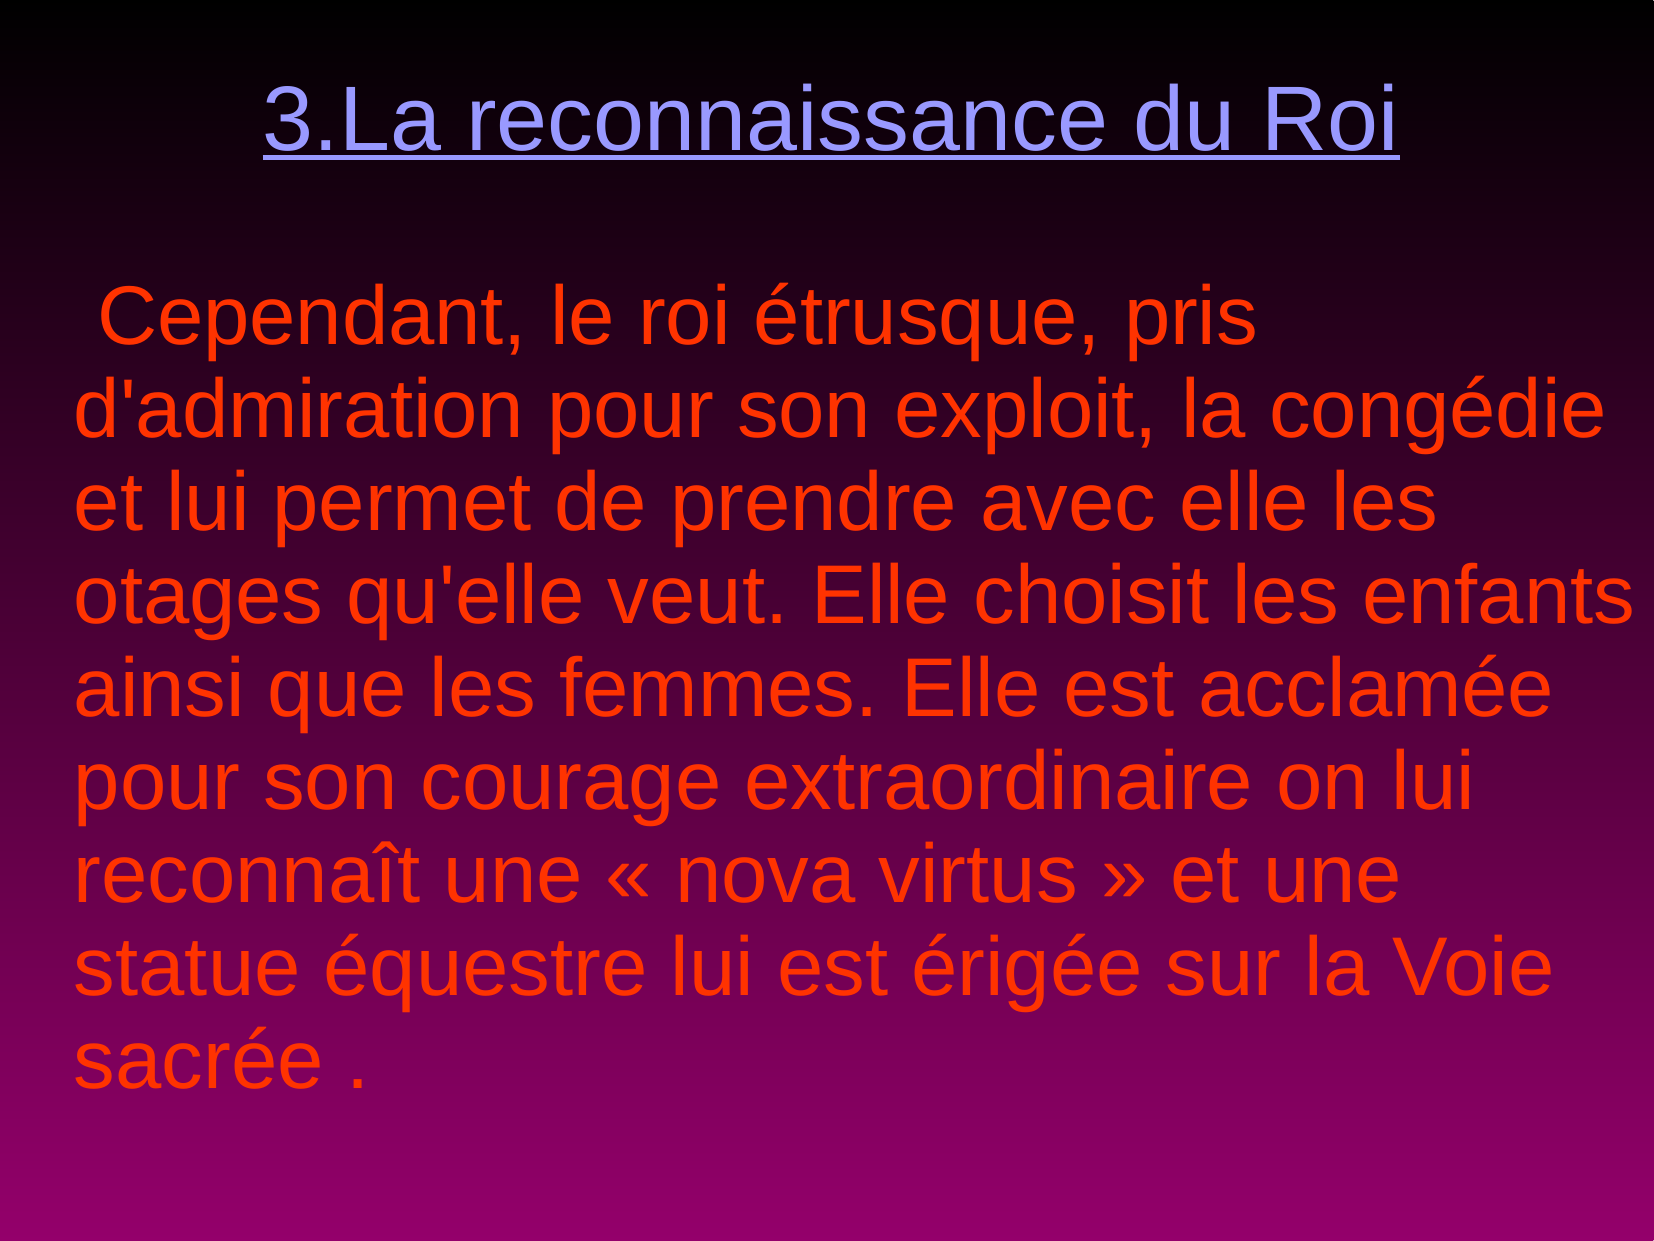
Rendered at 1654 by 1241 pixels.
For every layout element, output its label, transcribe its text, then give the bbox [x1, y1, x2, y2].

text_box 3.La reconnaissance du Roi [248, 59, 1453, 178]
text_box Cependant, le roi étrusque, pris d'admiration pour son exploit, la congédie et lui permet de prendre avec elle les otages qu'elle veut. Elle choisit les enfants ainsi que les femmes. Elle est acclamée pour son courage extraordinaire on lui reconnaît une « nova virtus » et une statue équestre lui est érigée sur la Voie sacrée . [0, 140, 1654, 1114]
